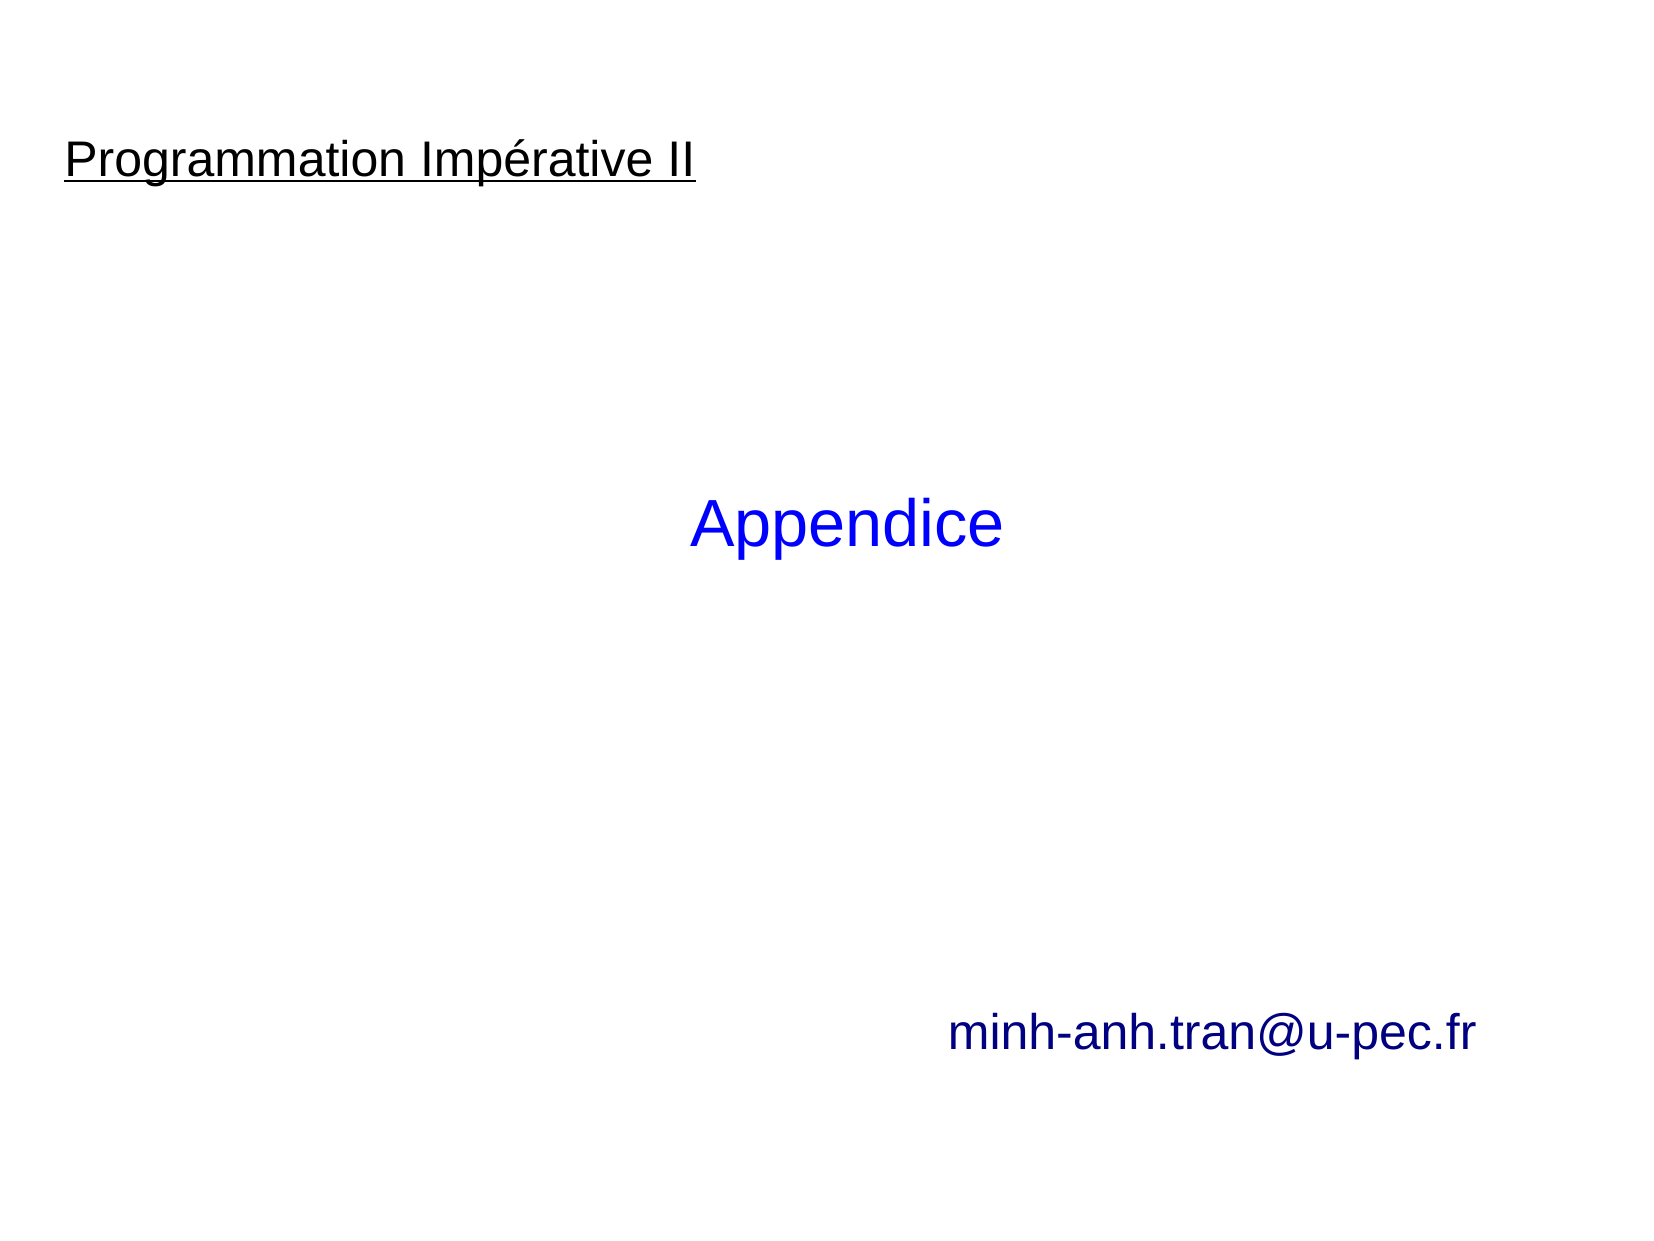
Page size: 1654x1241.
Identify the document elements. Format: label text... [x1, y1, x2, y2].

text_box minh-anh.tran@u-pec.fr [933, 996, 1497, 1080]
text_box Programmation Impérative II [49, 123, 794, 207]
text_box Appendice [289, 478, 1406, 583]
